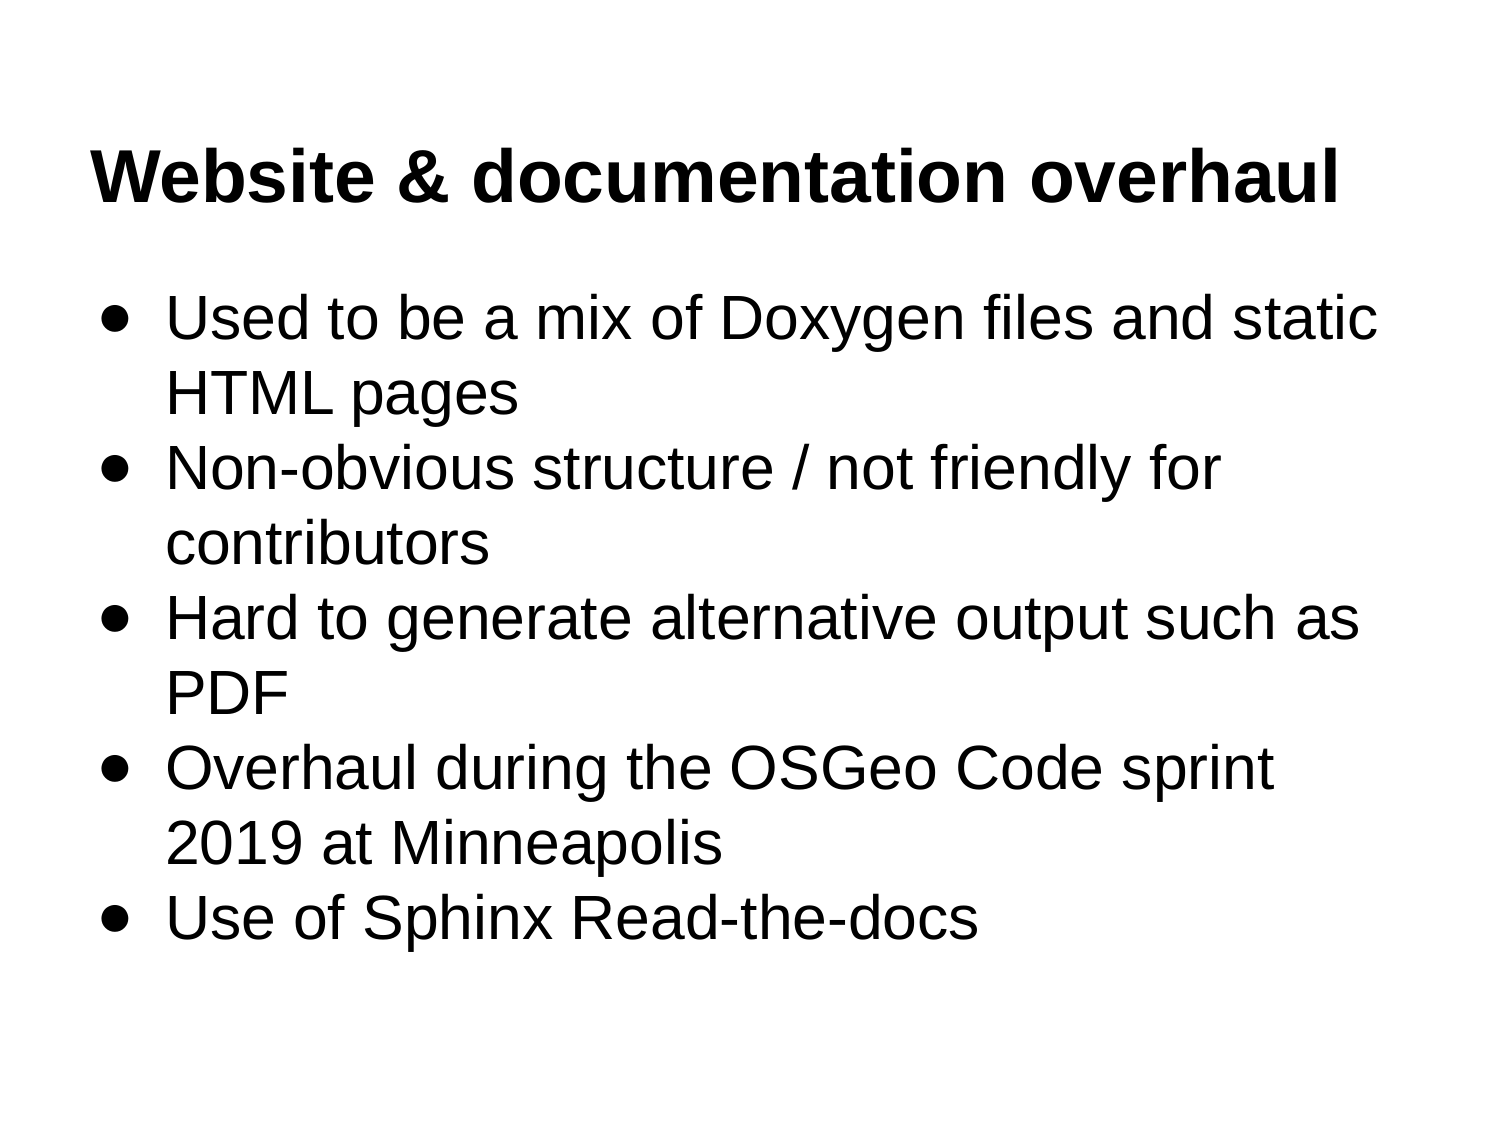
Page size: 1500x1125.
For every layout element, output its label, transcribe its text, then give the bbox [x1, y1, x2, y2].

title Website & documentation overhaul [75, 45, 1425, 233]
list Used to be a mix of Doxygen files and static HTML pages Non-obvious structure / not friendly for contributors Hard to generate alternative output such as PDF Overhaul during the OSGeo Code sprint 2019 at Minneapolis Use of Sphinx Read-the-docs [75, 262, 1425, 1078]
